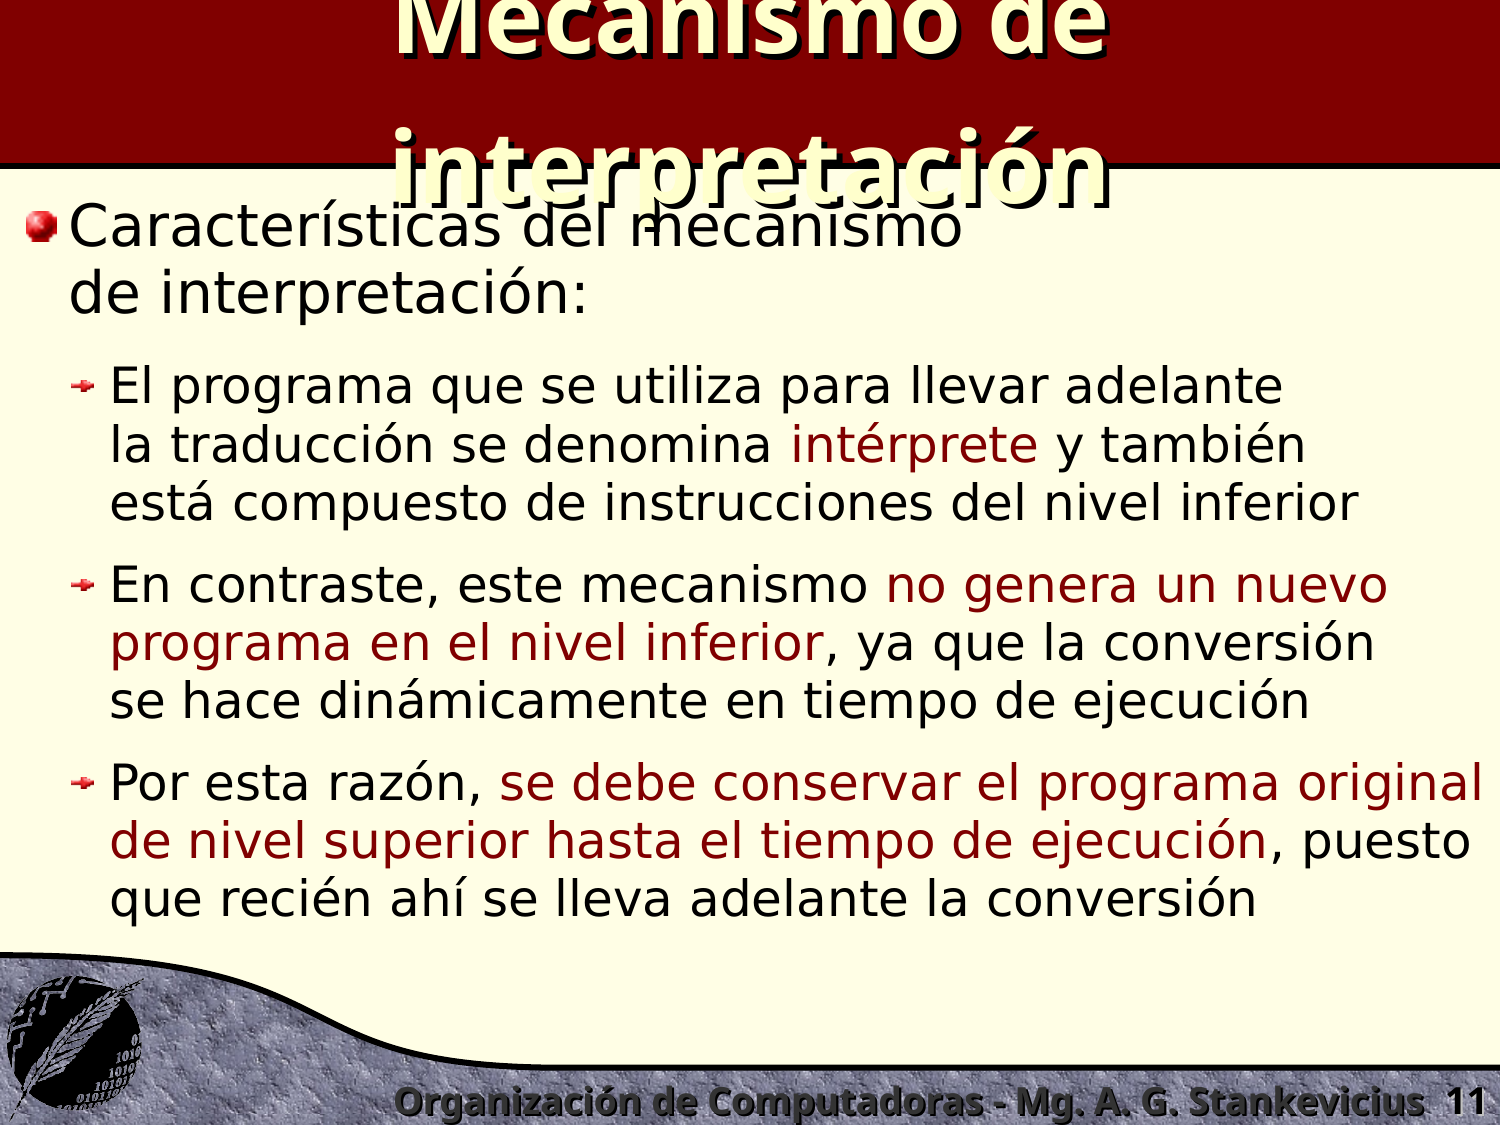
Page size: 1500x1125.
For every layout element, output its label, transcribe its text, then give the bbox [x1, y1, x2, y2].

picture [802, 1100, 806, 1110]
list Características del mecanismo de interpretación: El programa que se utiliza para llevar adelante la traducción se denomina intérprete y también está compuesto de instrucciones del nivel inferior En contraste, este mecanismo no genera un nuevo programa en el nivel inferior, ya que la conversión se hace dinámicamente en tiempo de ejecución Por esta razón, se debe conservar el programa original de nivel superior hasta el tiempo de ejecución, puesto que recién ahí se lleva adelante la conversión [11, 192, 1486, 987]
picture [448, 1100, 455, 1110]
picture [0, 959, 1500, 1125]
title Mecanismo de interpretación [15, 5, 1485, 160]
picture [1058, 1100, 1065, 1110]
